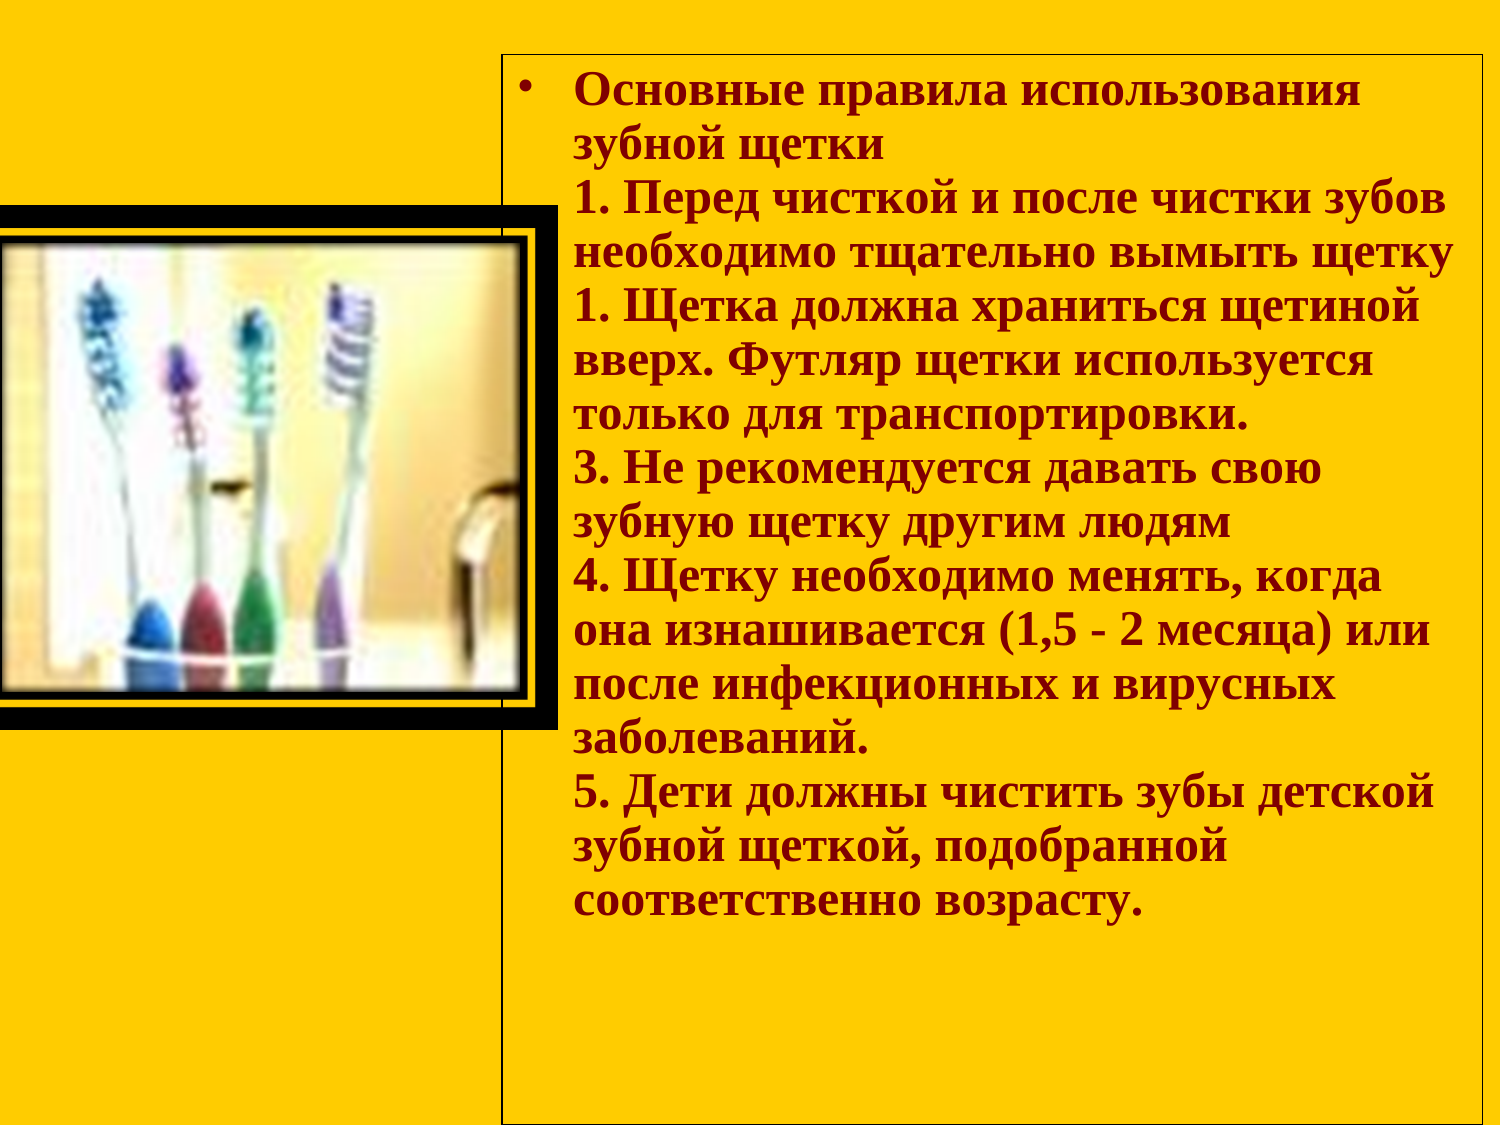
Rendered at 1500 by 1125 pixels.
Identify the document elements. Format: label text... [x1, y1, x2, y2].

list Основные правила использования зубной щетки 1. Перед чисткой и после чистки зубов необходимо тщательно вымыть щетку 1. Щетка должна храниться щетиной вверх. Футляр щетки используется только для транспортировки. 3. Не рекомендуется давать свою зубную щетку другим людям 4. Щетку необходимо менять, когда она изнашивается (1,5 - 2 месяца) или после инфекционных и вирусных заболеваний. 5. Дети должны чистить зубы детской зубной щеткой, подобранной соответственно возрасту. [501, 54, 1483, 1125]
picture [0, 205, 558, 730]
